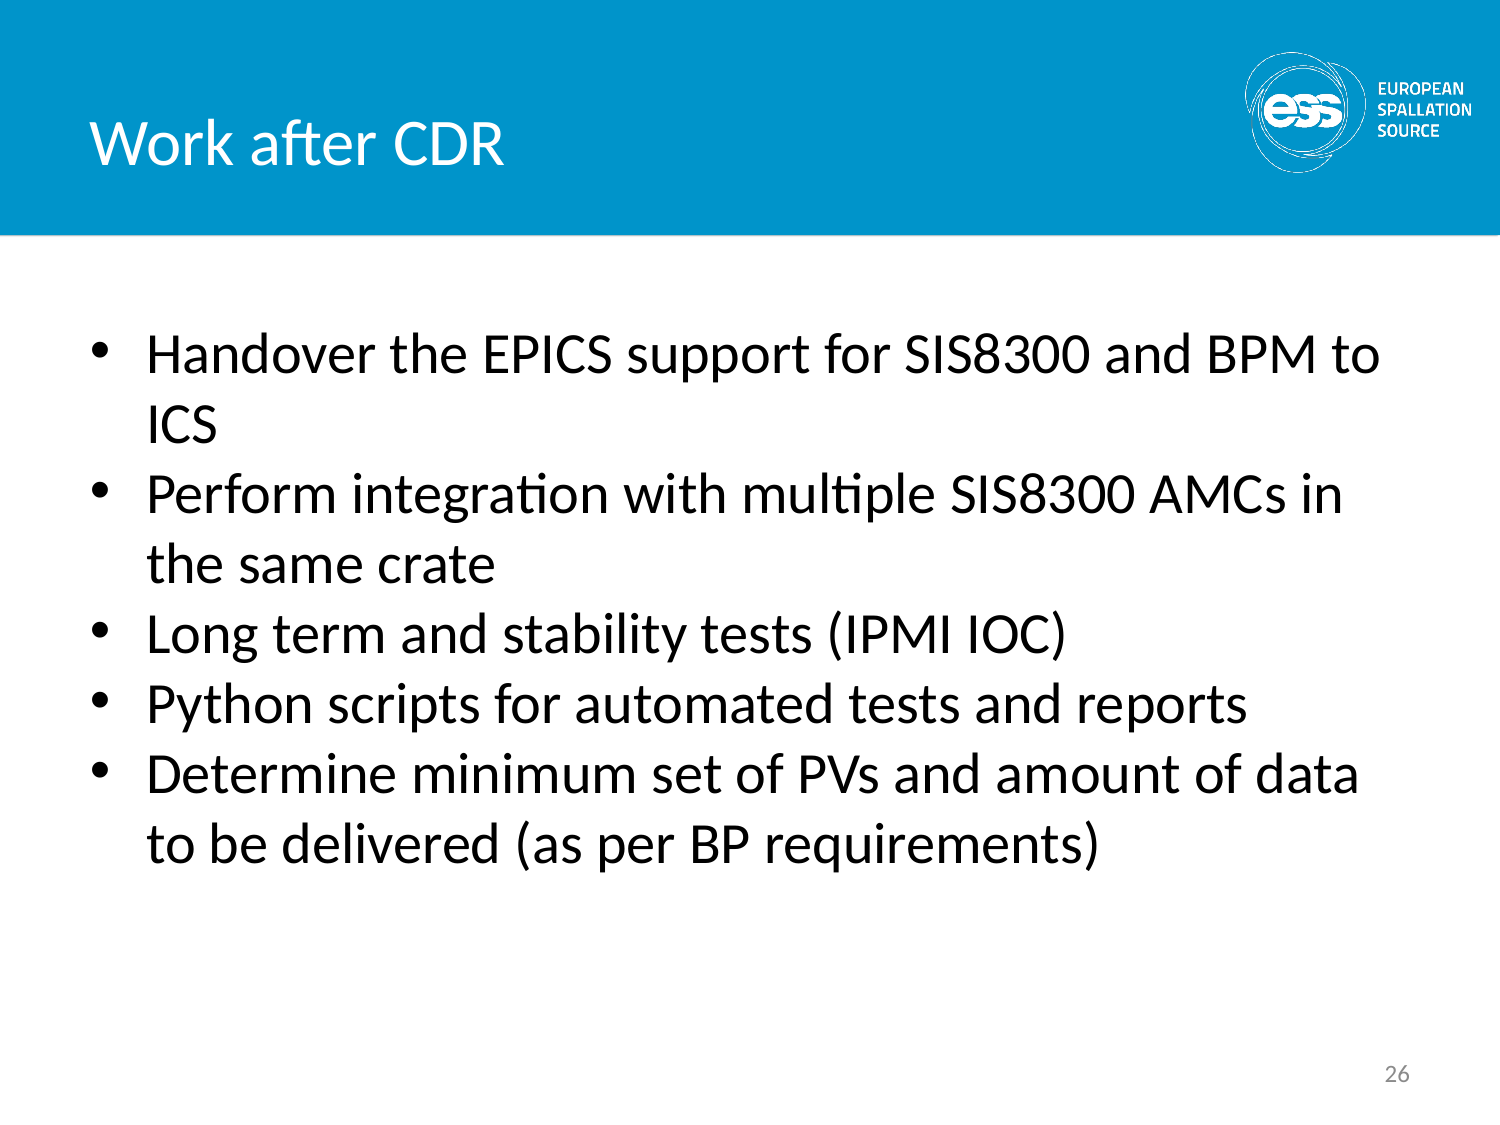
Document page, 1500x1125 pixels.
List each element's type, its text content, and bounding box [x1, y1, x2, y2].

picture [1400, 83, 1407, 94]
picture [1409, 104, 1415, 115]
picture [1418, 104, 1423, 115]
text_box Handover the EPICS support for SIS8300 and BPM to ICS Perform integration with multiple SIS8300 AMCs in the same crate Long term and stability tests (IPMI IOC) Python scripts for automated tests and reports Determine minimum set of PVs and amount of data to be delivered (as per BP requirements) [74, 262, 1425, 1005]
picture [1454, 83, 1458, 94]
picture [1379, 83, 1385, 94]
picture [1398, 109, 1406, 115]
picture [1443, 86, 1450, 93]
text_box Work after CDR [75, 45, 1246, 233]
picture [1422, 125, 1428, 134]
picture [1264, 94, 1342, 127]
picture [1389, 104, 1393, 115]
picture [1423, 83, 1430, 94]
picture [1436, 104, 1444, 115]
text_box <number> [1074, 1042, 1425, 1103]
picture [1432, 125, 1438, 136]
